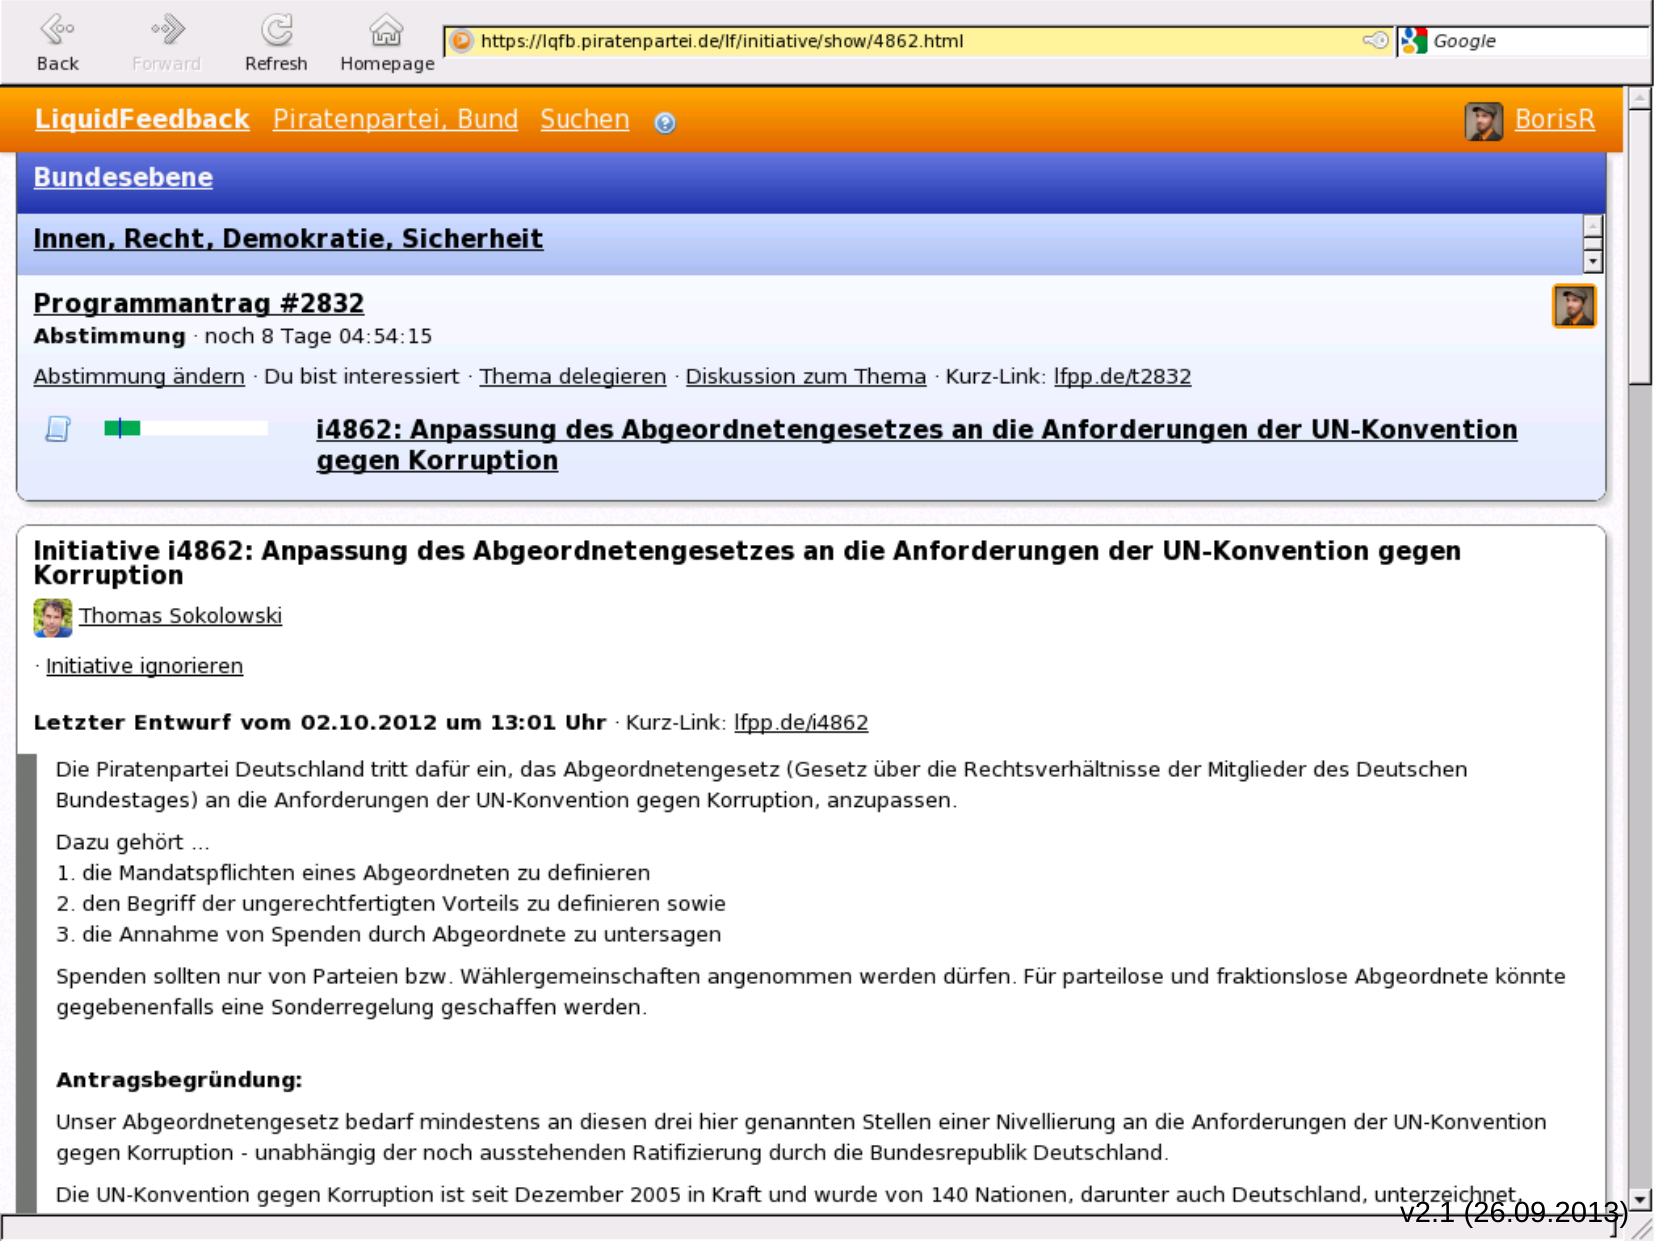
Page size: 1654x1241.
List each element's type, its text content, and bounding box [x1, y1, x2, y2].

picture [0, 0, 1654, 1241]
list v2.1 (26.09.2013) [1358, 1192, 1654, 1241]
